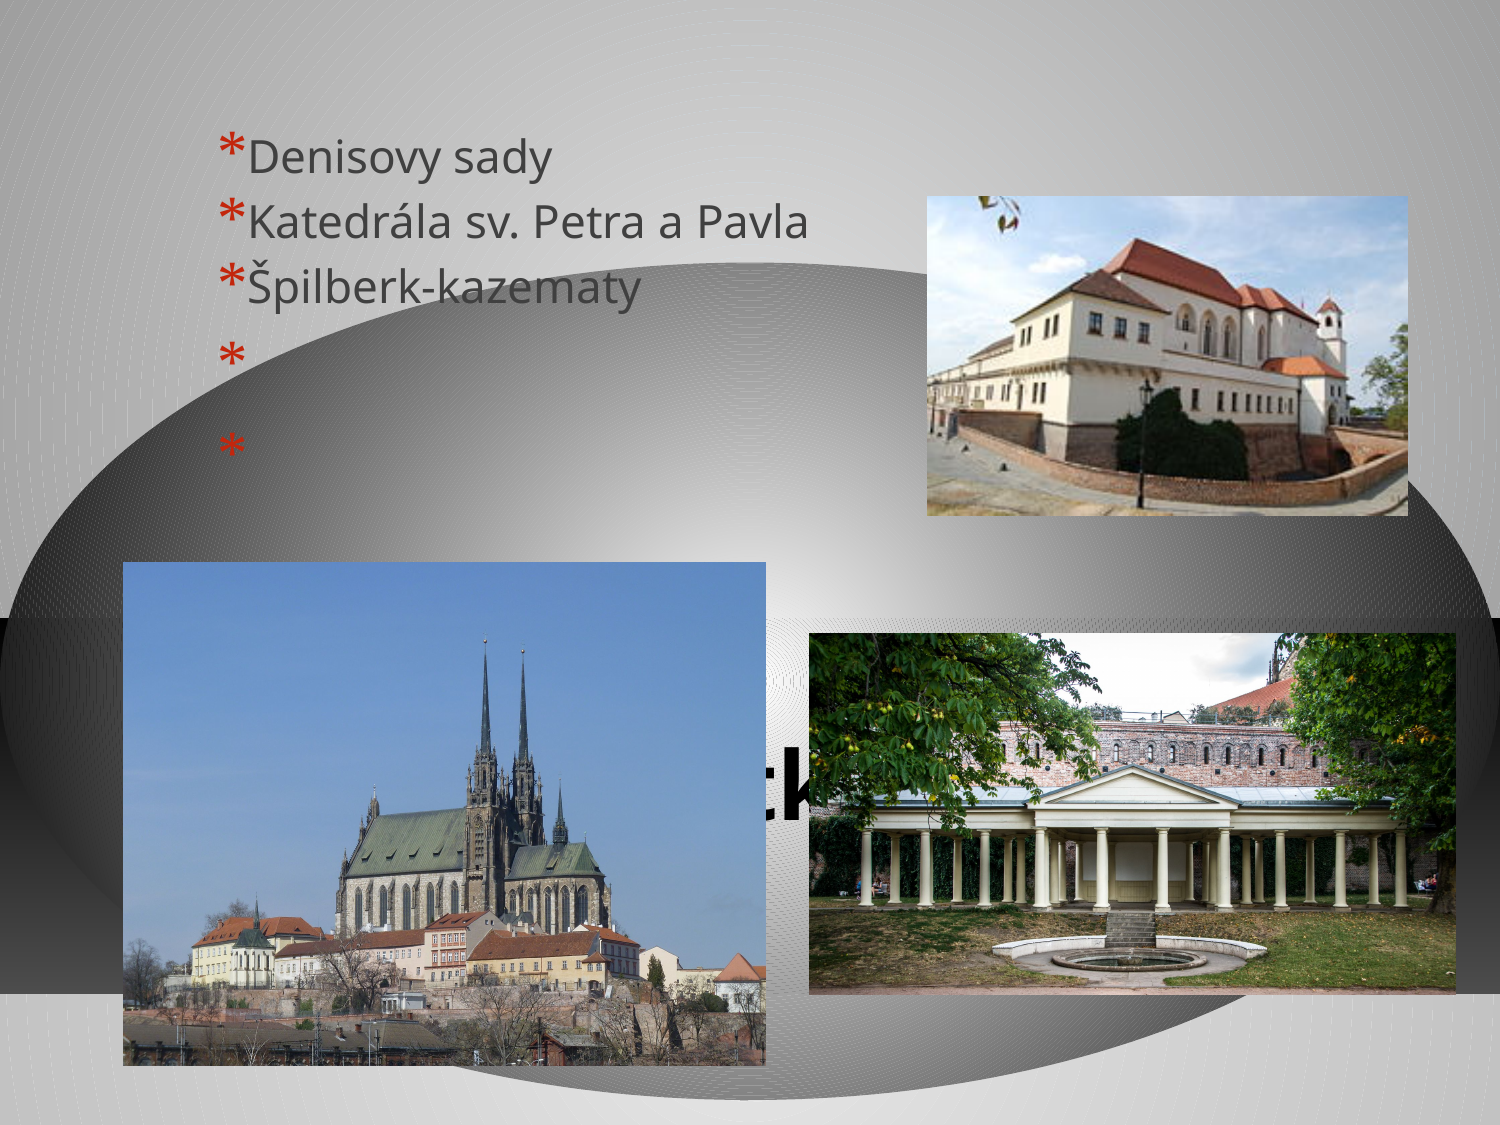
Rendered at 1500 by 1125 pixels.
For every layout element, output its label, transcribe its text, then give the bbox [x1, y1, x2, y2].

picture [927, 196, 1408, 516]
title Památky [766, 717, 809, 905]
picture [123, 562, 766, 1066]
list Denisovy sady Katedrála sv. Petra a Pavla Špilberk-kazematy [187, 120, 1238, 691]
picture [809, 633, 1456, 996]
